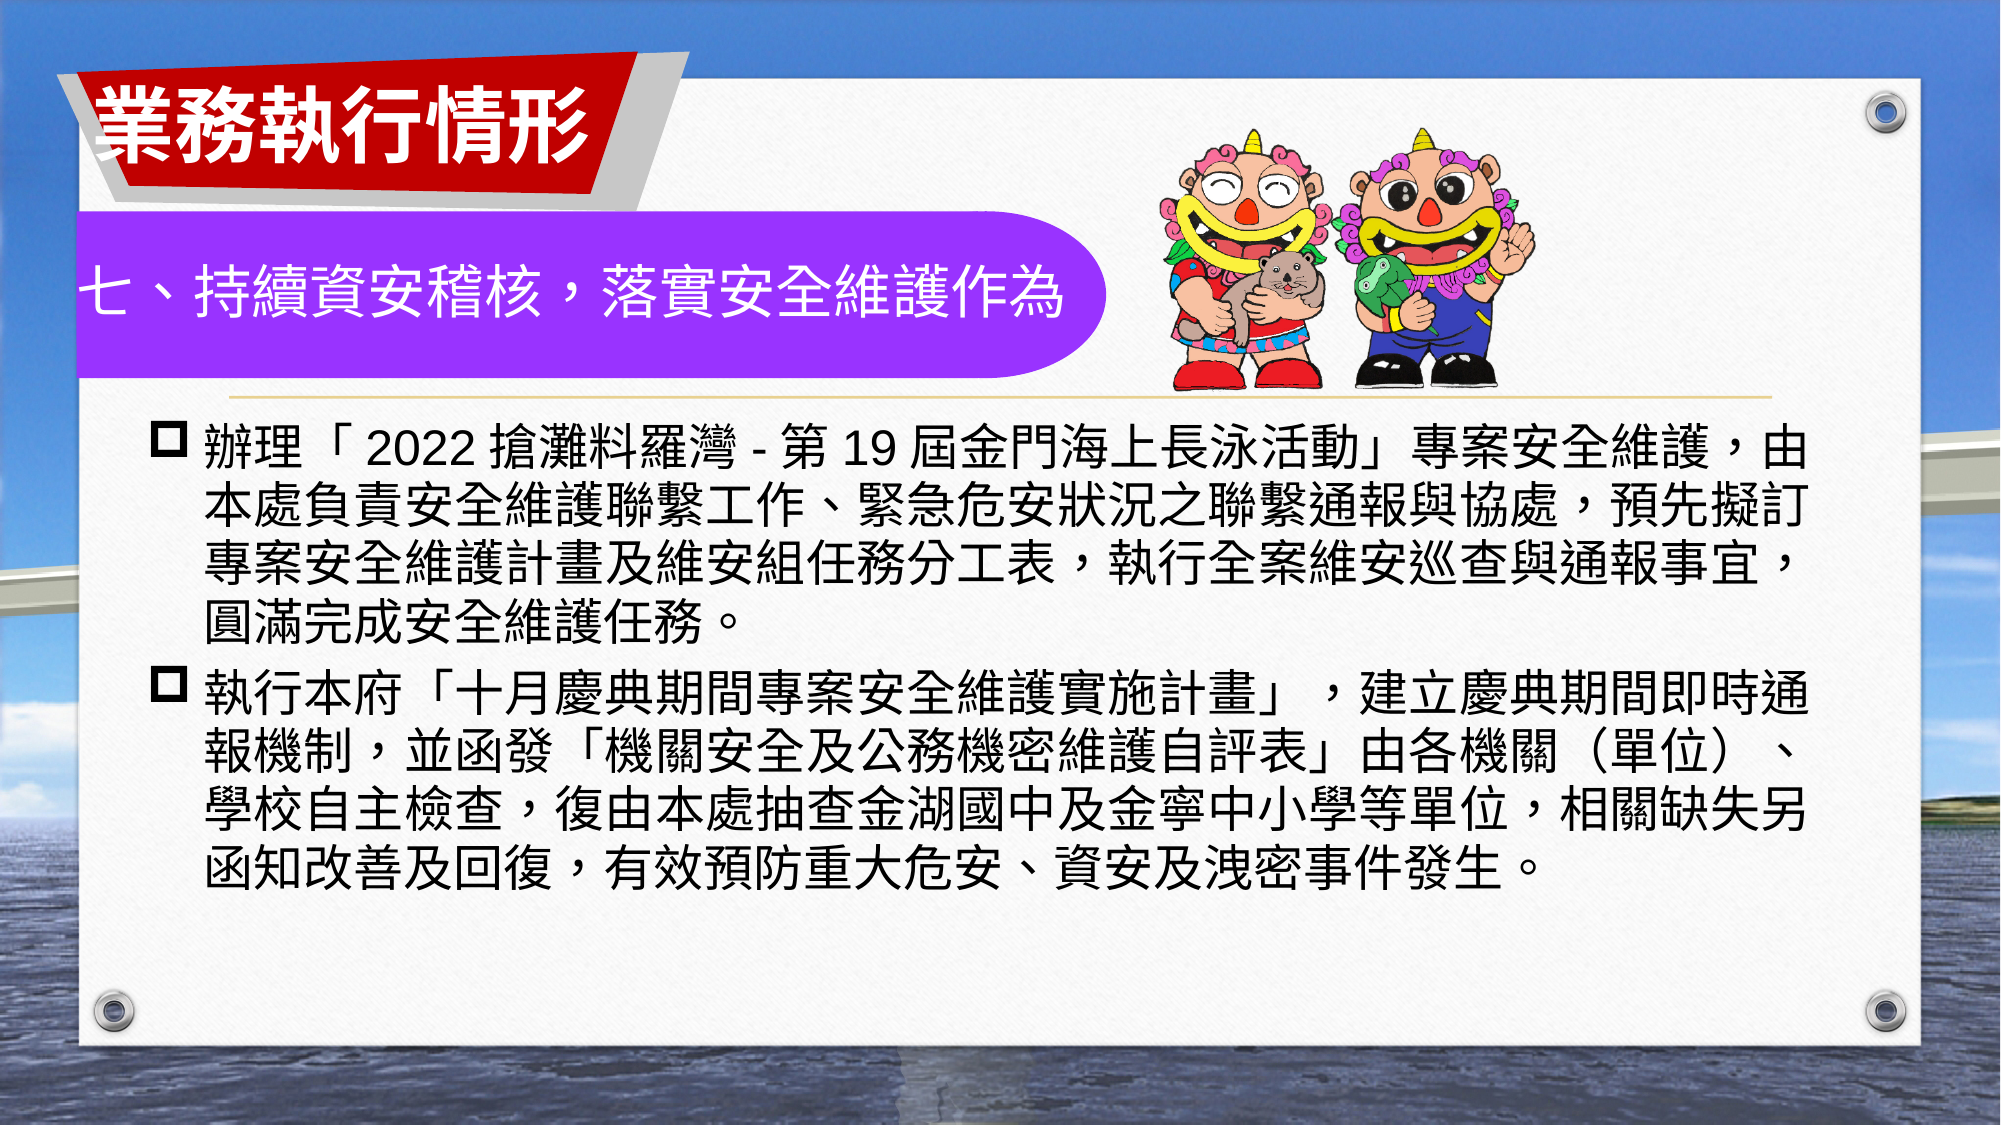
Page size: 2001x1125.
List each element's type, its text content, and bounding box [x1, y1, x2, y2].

text_box [56, 51, 1107, 379]
text_box 業務執行情形 [122, 107, 144, 114]
picture [0, 0, 2001, 1125]
text_box 業務執行情形 [99, 122, 128, 130]
text_box 業務執行情形 [76, 51, 638, 194]
text_box 七、持續資安稽核，落實安全維護作為 [76, 236, 1067, 345]
text_box 辦理「2022搶灘料羅灣-第19屆金門海上長泳活動」專案安全維護，由本處負責安全維護聯繫工作、緊急危安狀況之聯繫通報與協處，預先擬訂專案安全維護計畫及維安組任務分工表，執行全案維安巡查與通報事宜，圓滿完成安全維護任務。 執行本府「十月慶典期間專案安全維護實施計畫」，建立慶典期間即時通報機制，並函發「機關安全及公務機密維護自評表」由各機關（單位）、學校自主檢查，復由本處抽查金湖國中及金寧中小學等單位，相關缺失另函知改善及回復，有效預防重大危安、資安及洩密事件發生。 [132, 409, 1826, 904]
